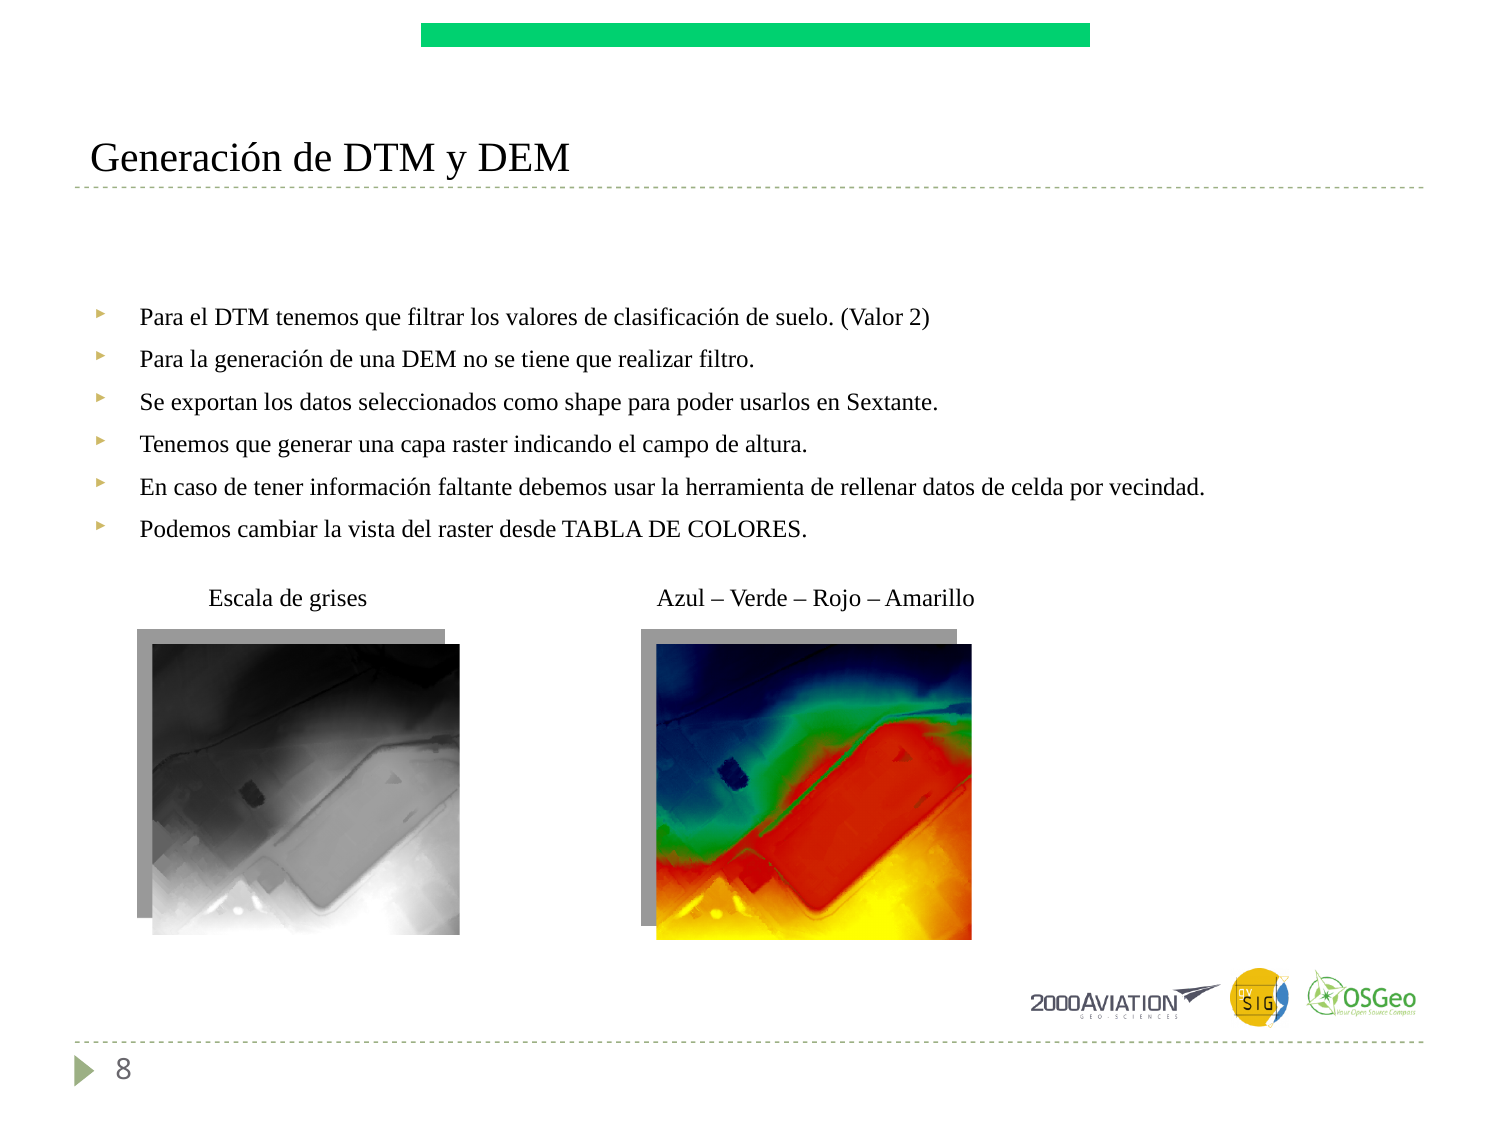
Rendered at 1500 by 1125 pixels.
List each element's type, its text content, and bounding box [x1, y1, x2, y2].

picture [1031, 984, 1221, 1020]
text_box Escala de grises [175, 574, 401, 620]
picture [152, 644, 460, 935]
picture [656, 644, 972, 940]
text_box Azul – Verde – Rojo – Amarillo [632, 574, 1000, 620]
list Para el DTM tenemos que filtrar los valores de clasificación de suelo. (Valor 2) Para la generación de una DEM no se tiene que realizar filtro. Se exportan los datos seleccionados como shape para poder usarlos en Sextante. Tenemos que generar una capa raster indicando el campo de altura. En caso de tener información faltante debemos usar la herramienta de rellenar datos de celda por vecindad. Podemos cambiar la vista del raster desde TABLA DE COLORES. [79, 292, 1430, 598]
picture [1303, 967, 1418, 1019]
picture [1230, 968, 1289, 1028]
text_box 8 [100, 1042, 426, 1103]
title Generación de DTM y DEM [75, 24, 1426, 188]
picture [421, 23, 1090, 47]
